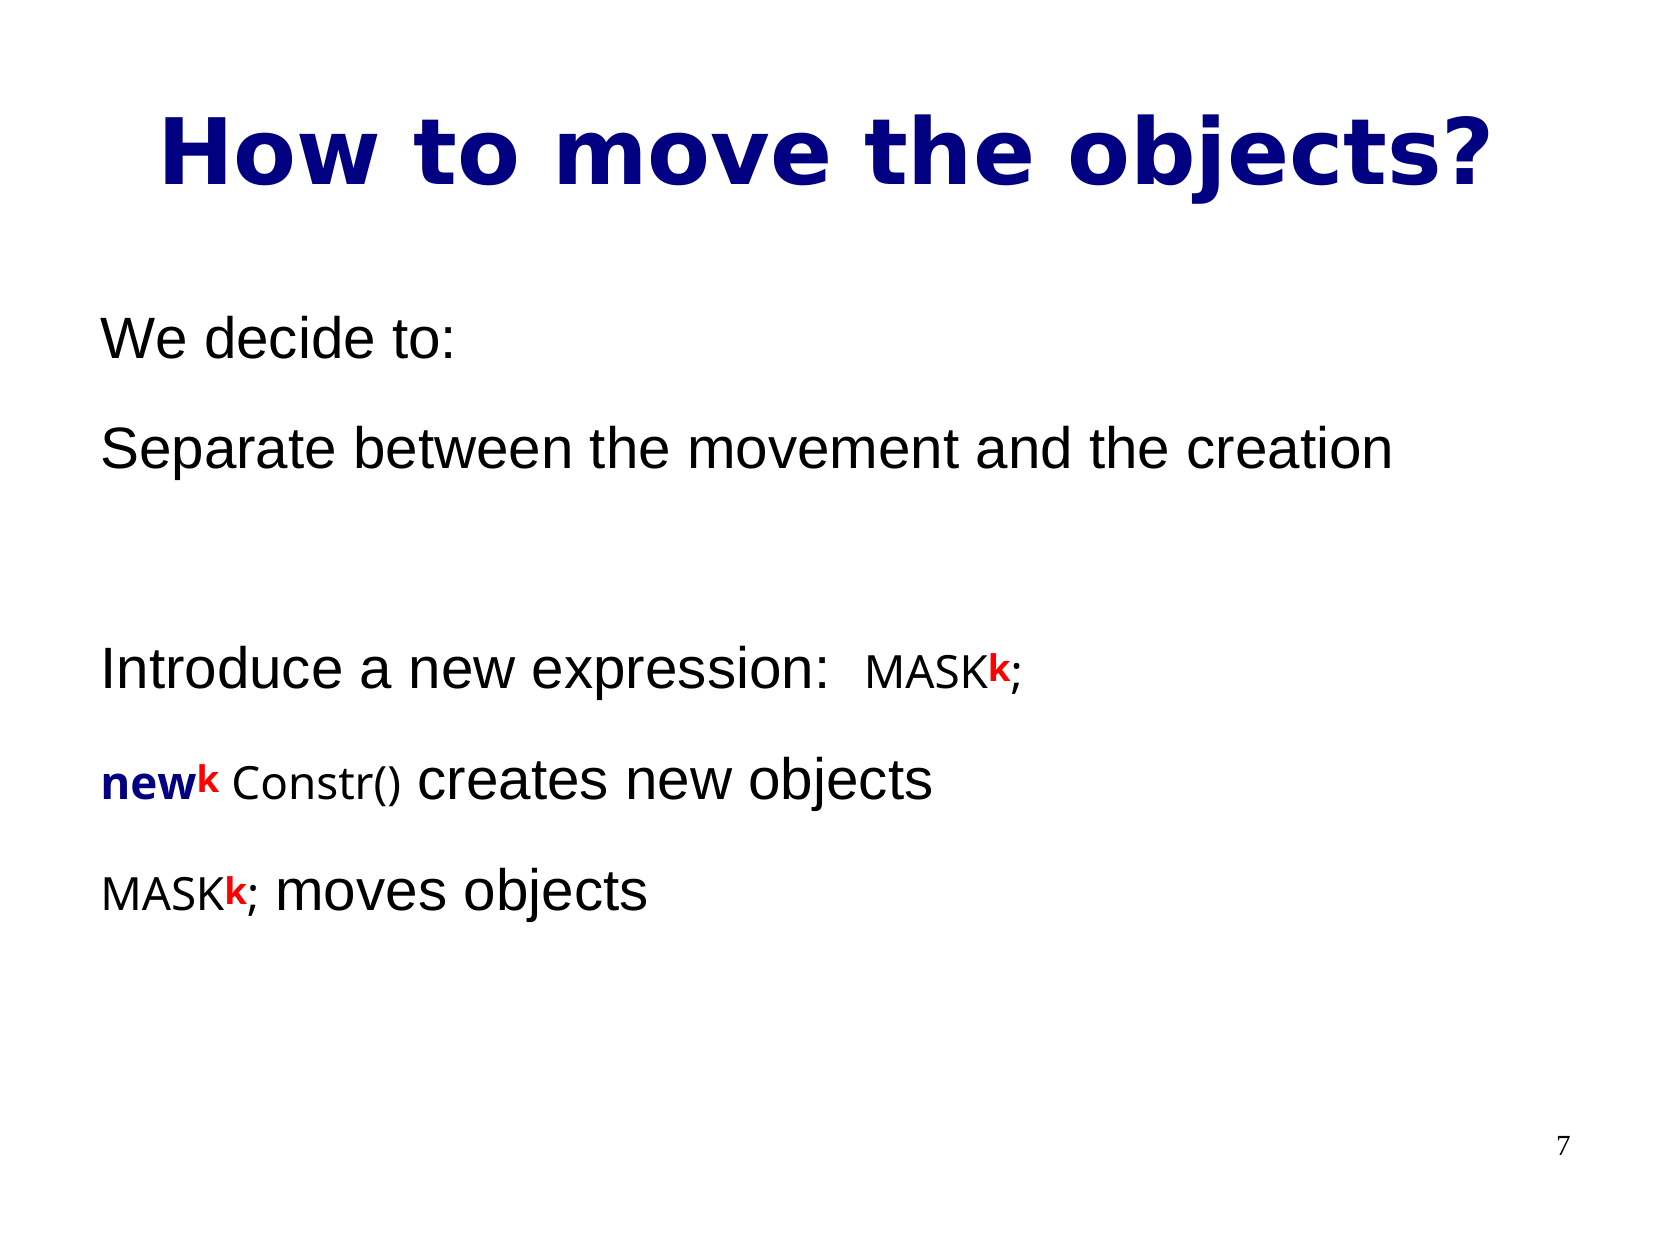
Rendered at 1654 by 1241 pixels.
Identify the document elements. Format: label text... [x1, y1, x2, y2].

title How to move the objects? [82, 49, 1571, 257]
list We decide to: Separate between the movement and the creation Introduce a new expression: MASKk; newk Constr() creates new objects MASKk; moves objects [82, 297, 1571, 1043]
